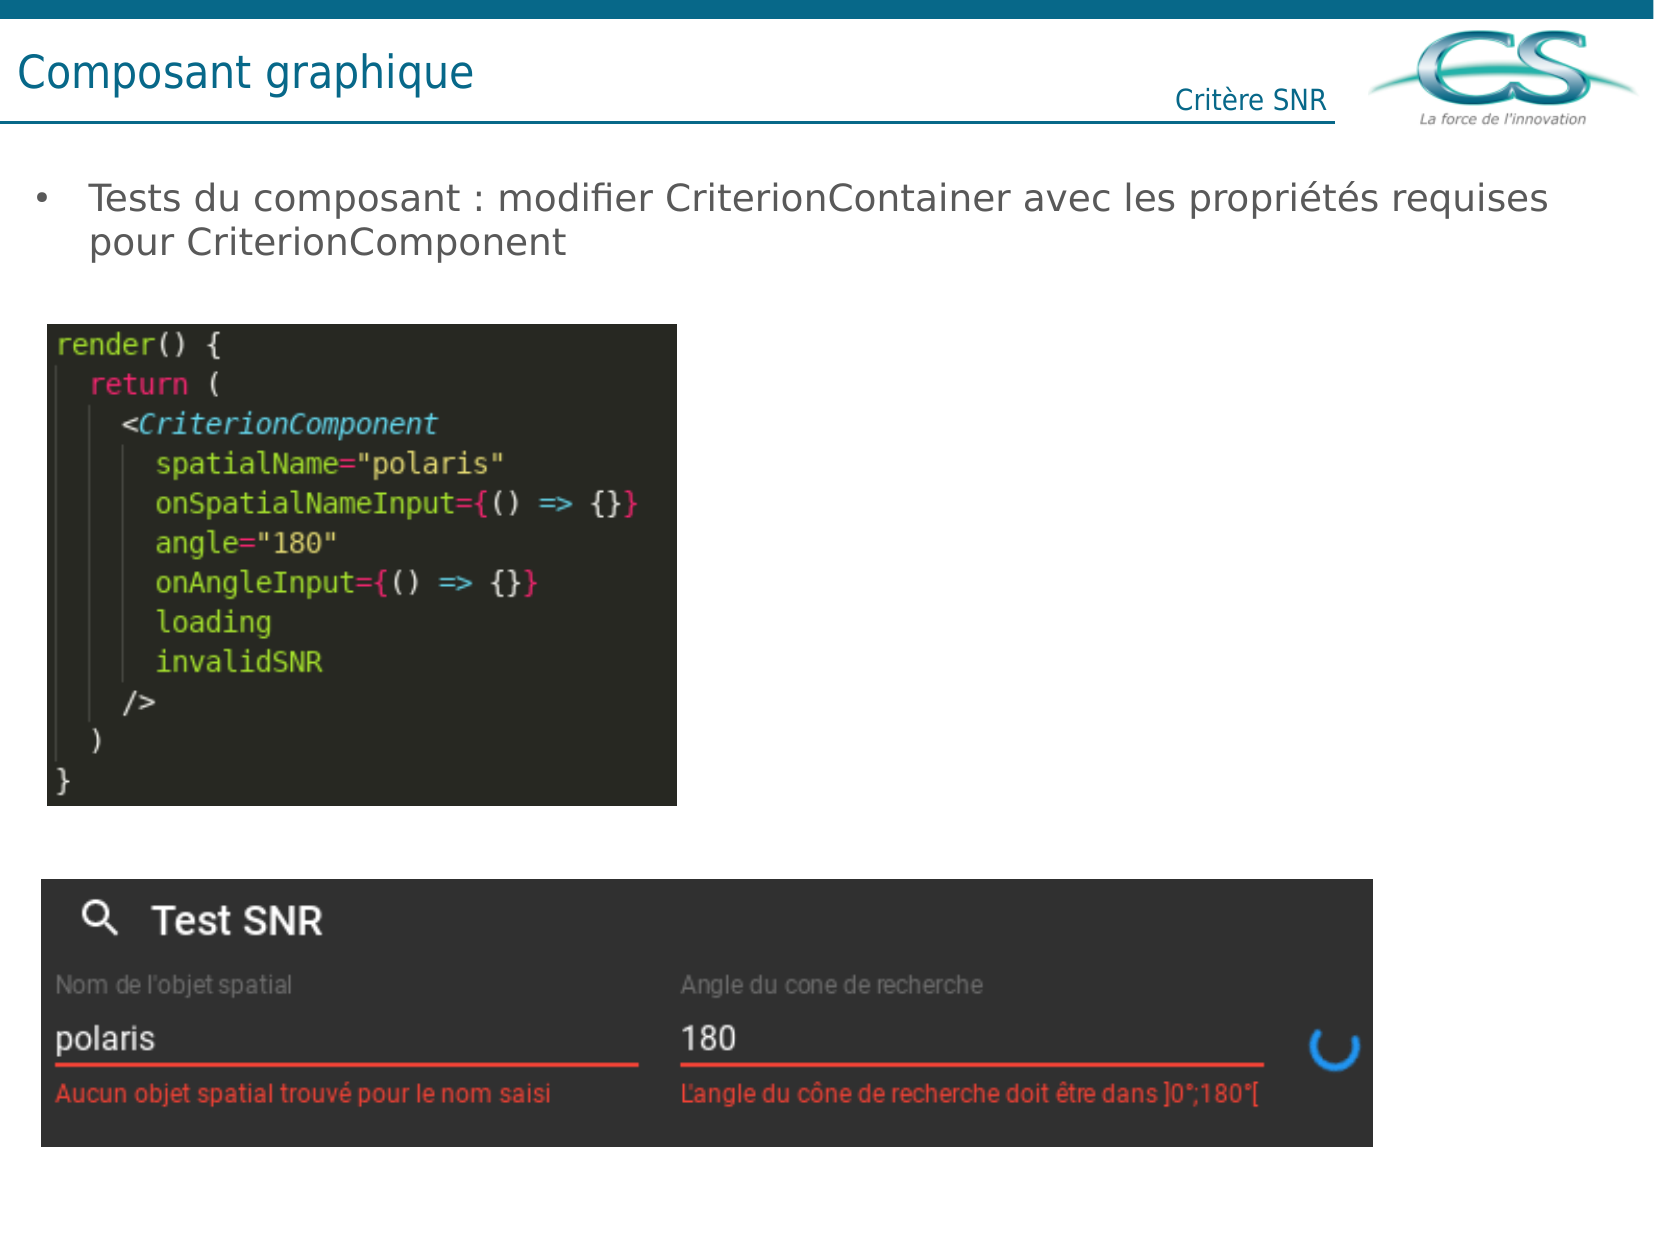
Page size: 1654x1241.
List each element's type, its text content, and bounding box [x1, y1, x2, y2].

text_box Critère SNR [1163, 71, 1347, 142]
list Tests du composant : modifier CriterionContainer avec les propriétés requises pour CriterionComponent [17, 177, 1630, 1217]
title Composant graphique [17, 46, 1368, 106]
picture [41, 879, 1373, 1147]
picture [47, 324, 677, 806]
picture [1368, 28, 1642, 128]
